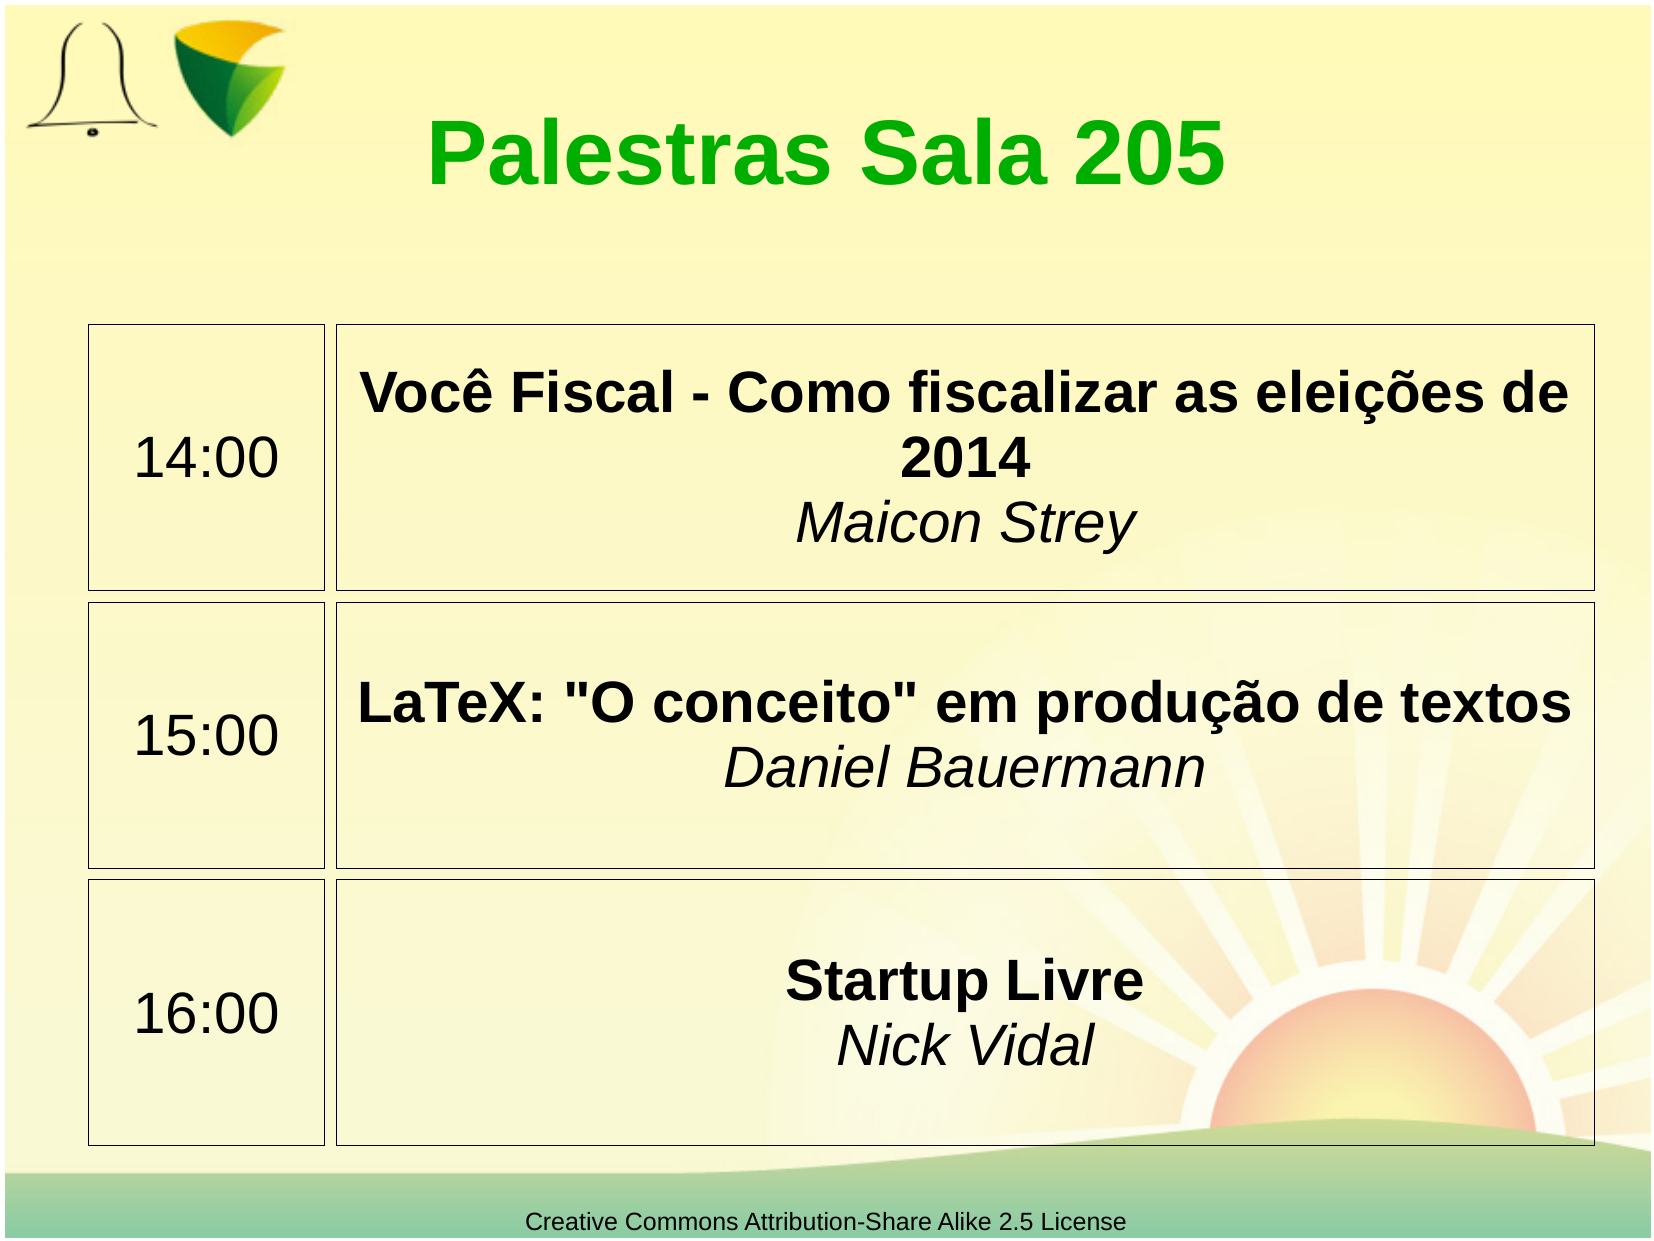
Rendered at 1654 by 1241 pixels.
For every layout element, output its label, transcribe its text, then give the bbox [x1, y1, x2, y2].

text_box Você Fiscal - Como fiscalizar as eleições de 2014 Maicon Strey [336, 324, 1595, 591]
text_box Startup Livre Nick Vidal [336, 879, 1595, 1146]
text_box 16:00 [88, 879, 325, 1146]
text_box 14:00 [88, 324, 325, 591]
text_box LaTeX: "O conceito" em produção de textos Daniel Bauermann [336, 602, 1595, 869]
picture [5, 5, 1651, 1238]
text_box 15:00 [88, 602, 325, 869]
title Palestras Sala 205 [82, 49, 1571, 257]
